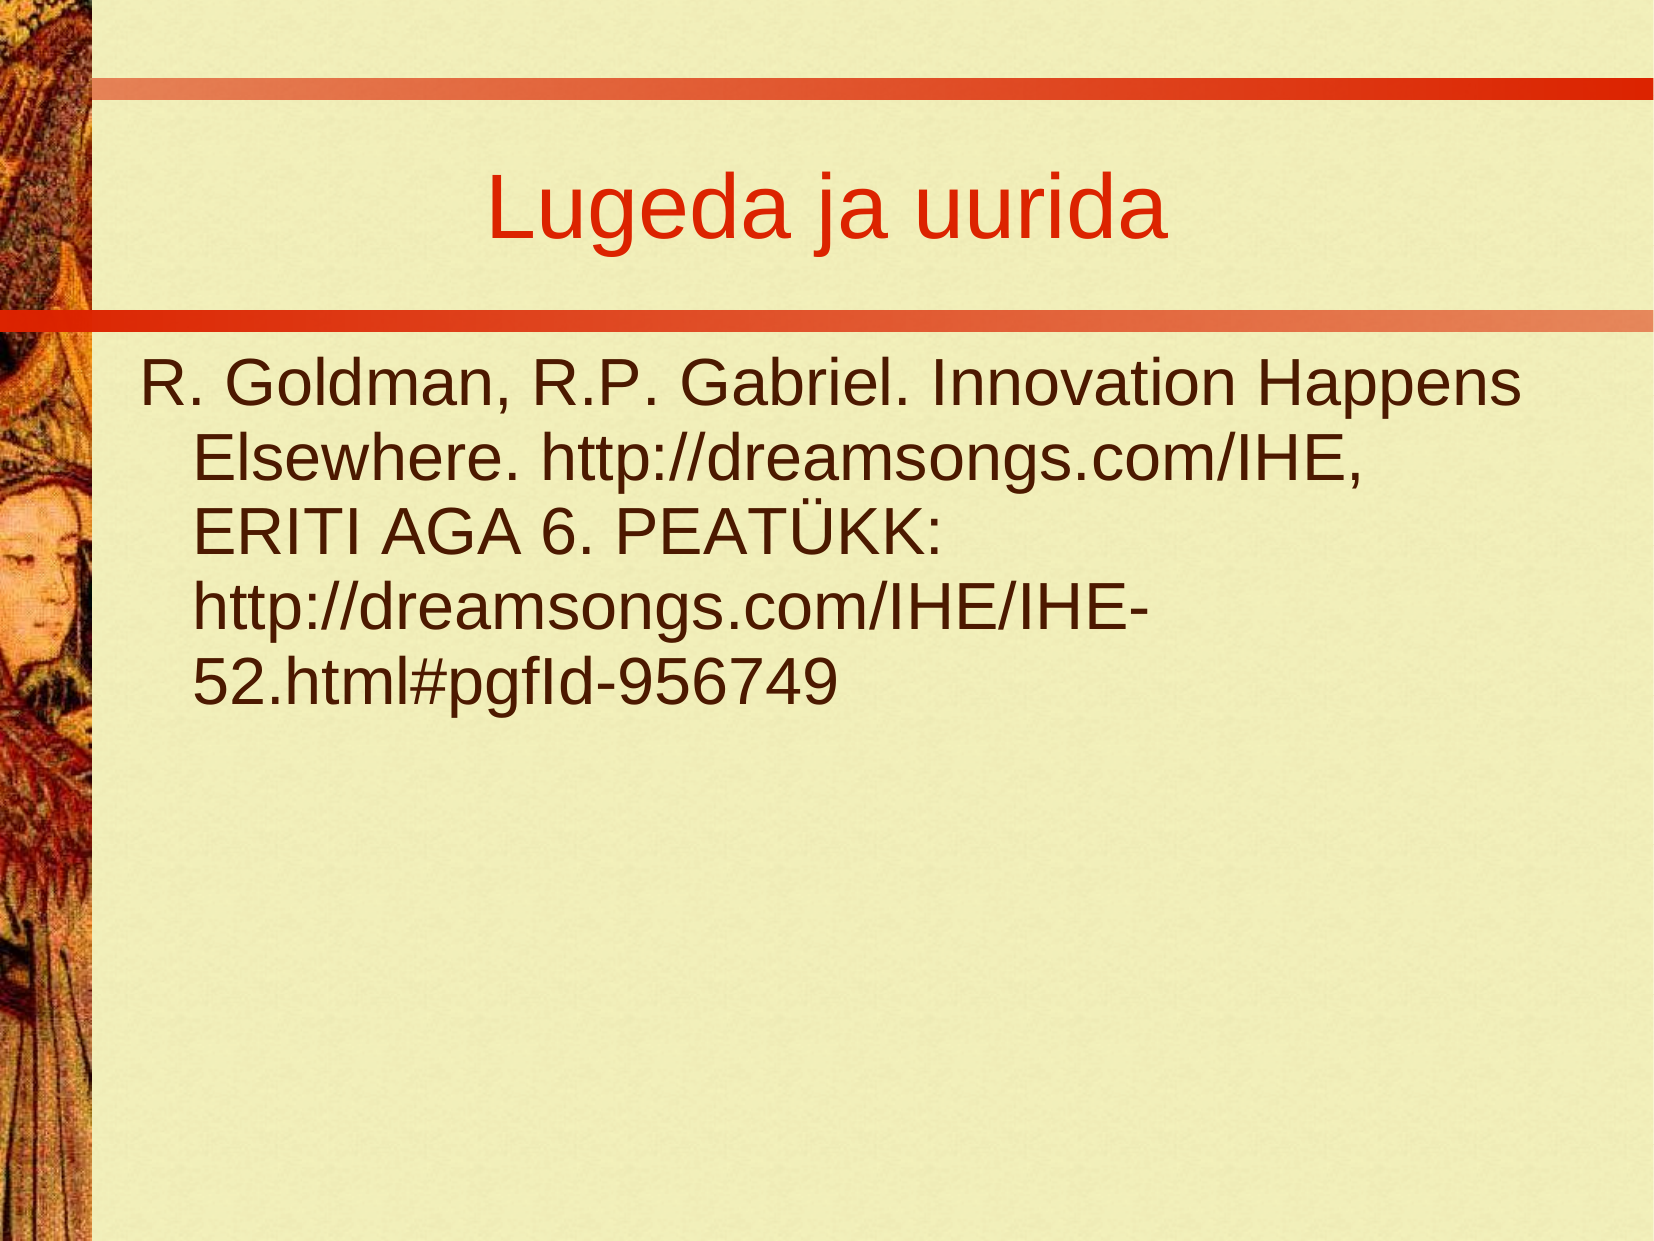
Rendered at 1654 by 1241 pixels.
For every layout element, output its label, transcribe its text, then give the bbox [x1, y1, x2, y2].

picture [0, 0, 1654, 310]
title Lugeda ja uurida [121, 102, 1534, 311]
list R. Goldman, R.P. Gabriel. Innovation Happens Elsewhere. http://dreamsongs.com/IHE, ERITI AGA 6. PEATÜKK: http://dreamsongs.com/IHE/IHE-52.html#pgfId-956749 [121, 344, 1534, 1127]
picture [0, 332, 1654, 1241]
